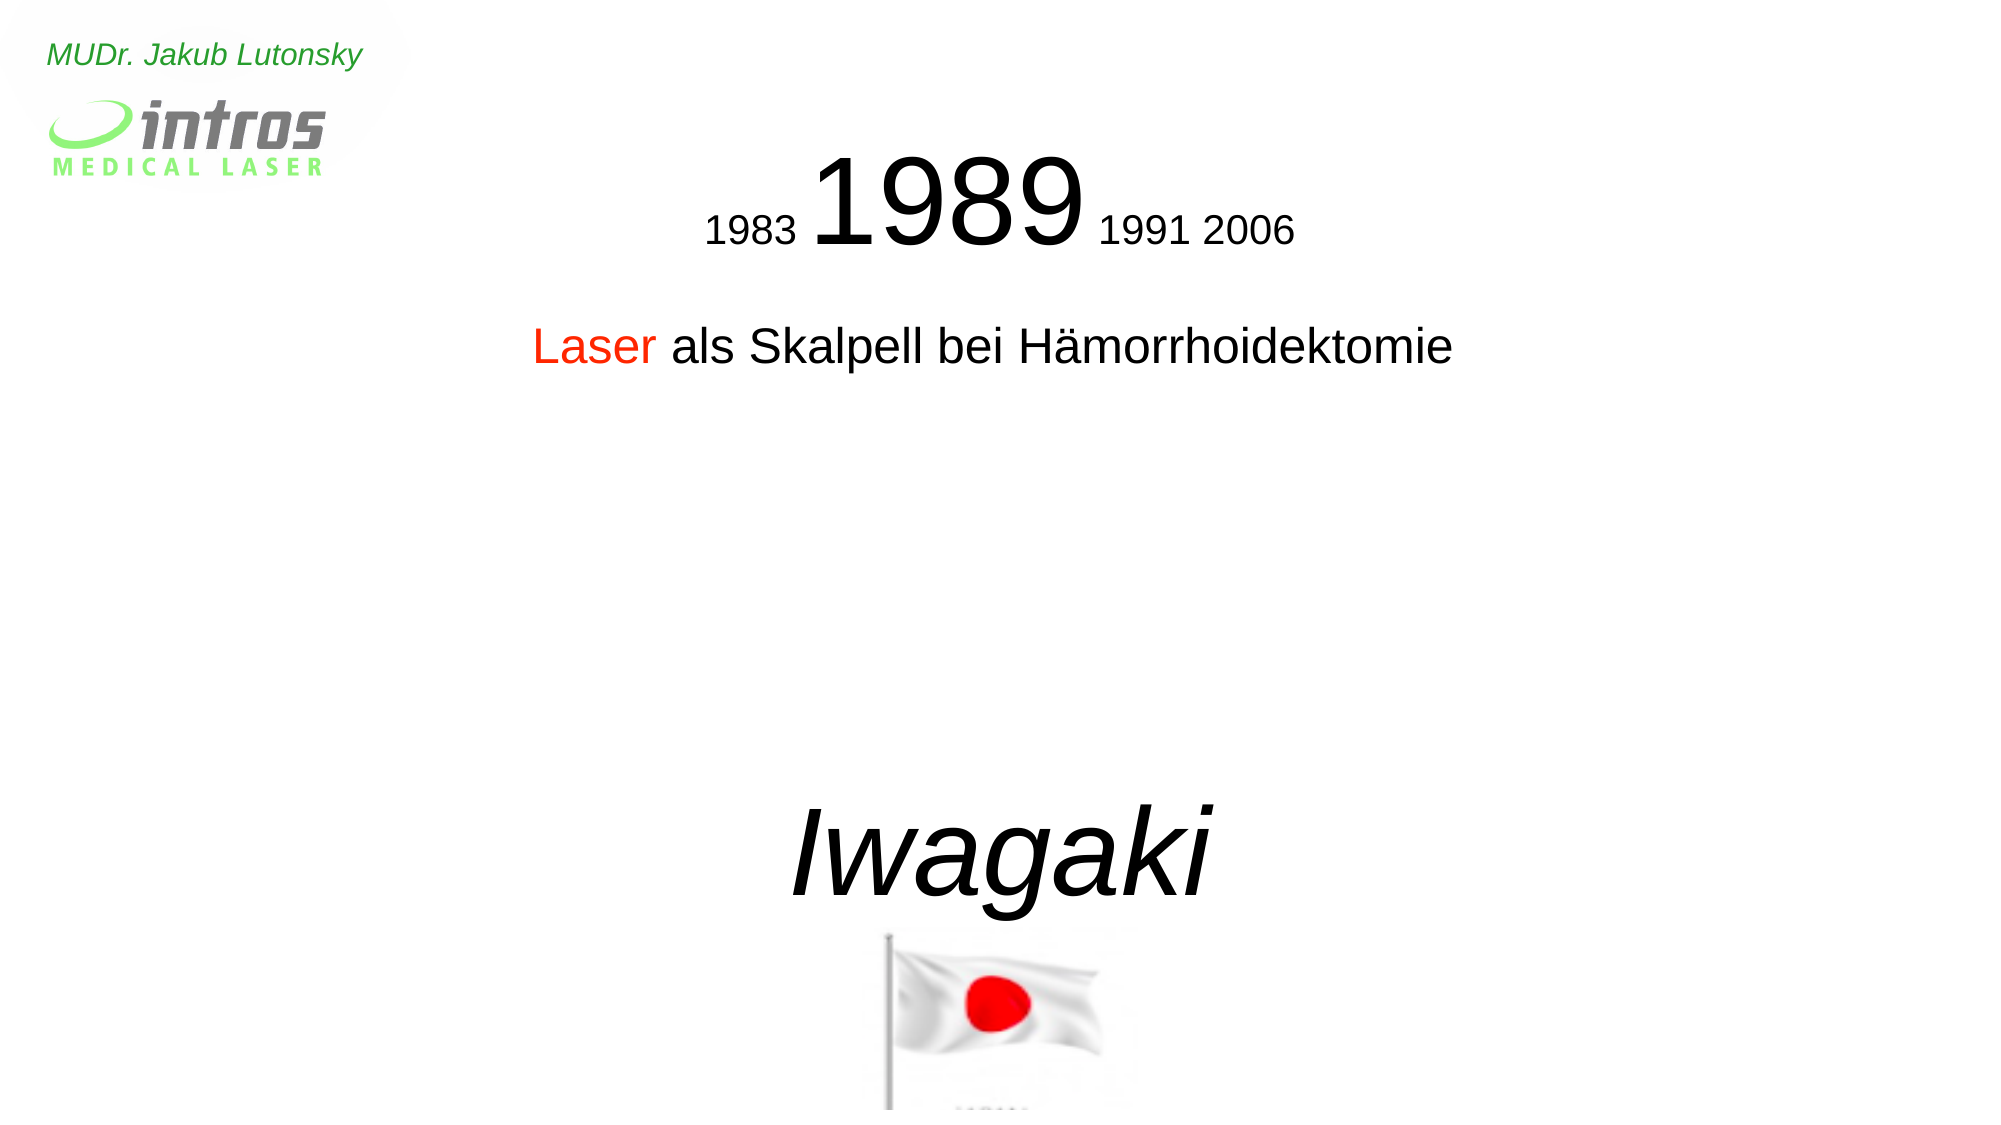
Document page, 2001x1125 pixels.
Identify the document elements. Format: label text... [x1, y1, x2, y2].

picture [862, 932, 1138, 1110]
text_box Iwagaki [780, 776, 1220, 932]
text_box 1983 1989 1991 2006 Laser als Skalpell bei Hämorrhoidektomie [460, 125, 1540, 494]
